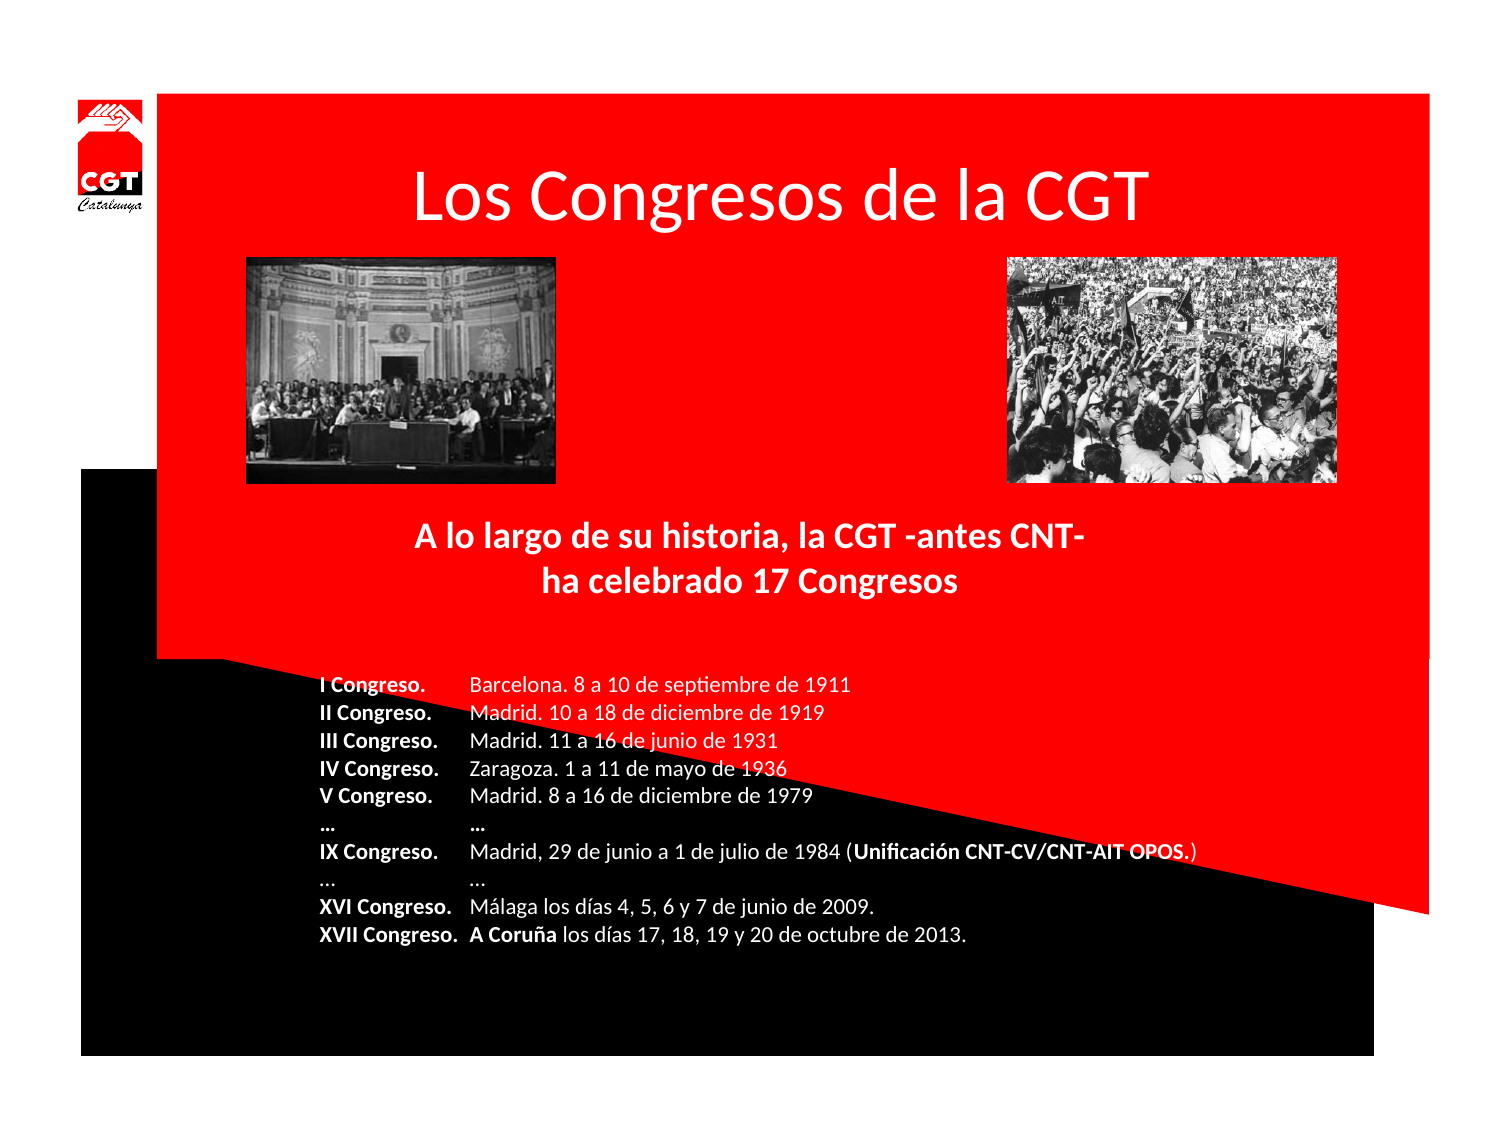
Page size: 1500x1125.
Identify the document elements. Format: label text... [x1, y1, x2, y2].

text_box I Congreso. Barcelona. 8 a 10 de septiembre de 1911 II Congreso. Madrid. 10 a 18 de diciembre de 1919 III Congreso. Madrid. 11 a 16 de junio de 1931 IV Congreso. Zaragoza. 1 a 11 de mayo de 1936 V Congreso. Madrid. 8 a 16 de diciembre de 1979 … … IX Congreso. Madrid, 29 de junio a 1 de julio de 1984 (Unificación CNT-CV/CNT-AIT OPOS.) … … XVI Congreso. Málaga los días 4, 5, 6 y 7 de junio de 2009. XVII Congreso. A Coruña los días 17, 18, 19 y 20 de octubre de 2013. [304, 667, 1360, 956]
picture [246, 257, 556, 484]
picture [1007, 257, 1337, 483]
text_box [81, 93, 1430, 1055]
text_box A lo largo de su historia, la CGT -antes CNT- ha celebrado 17 Congresos [386, 503, 1114, 610]
title Los Congresos de la CGT [152, 70, 1428, 312]
chart [70, 93, 153, 220]
